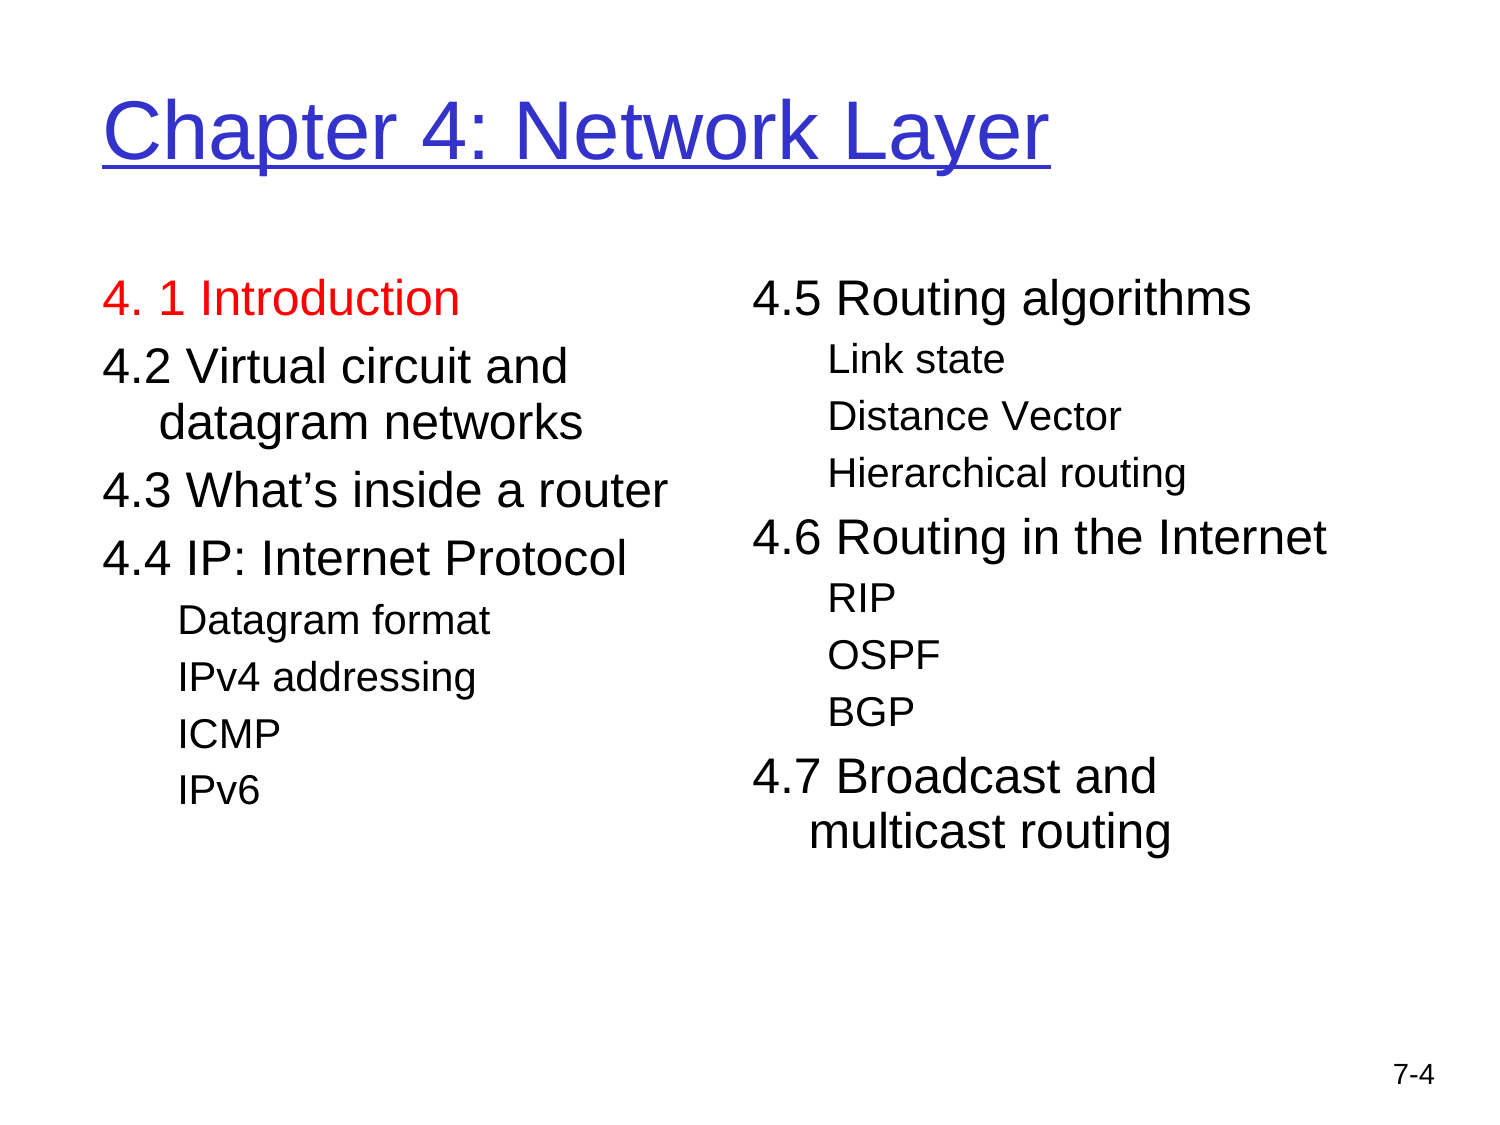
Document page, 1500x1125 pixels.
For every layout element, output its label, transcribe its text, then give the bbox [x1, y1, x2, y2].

list 4. 1 Introduction 4.2 Virtual circuit and datagram networks 4.3 What’s inside a router 4.4 IP: Internet Protocol Datagram format IPv4 addressing ICMP IPv6 [87, 262, 713, 1026]
title Chapter 4: Network Layer [87, 37, 1363, 225]
list 4.5 Routing algorithms Link state Distance Vector Hierarchical routing 4.6 Routing in the Internet RIP OSPF BGP 4.7 Broadcast and multicast routing [737, 262, 1363, 1026]
